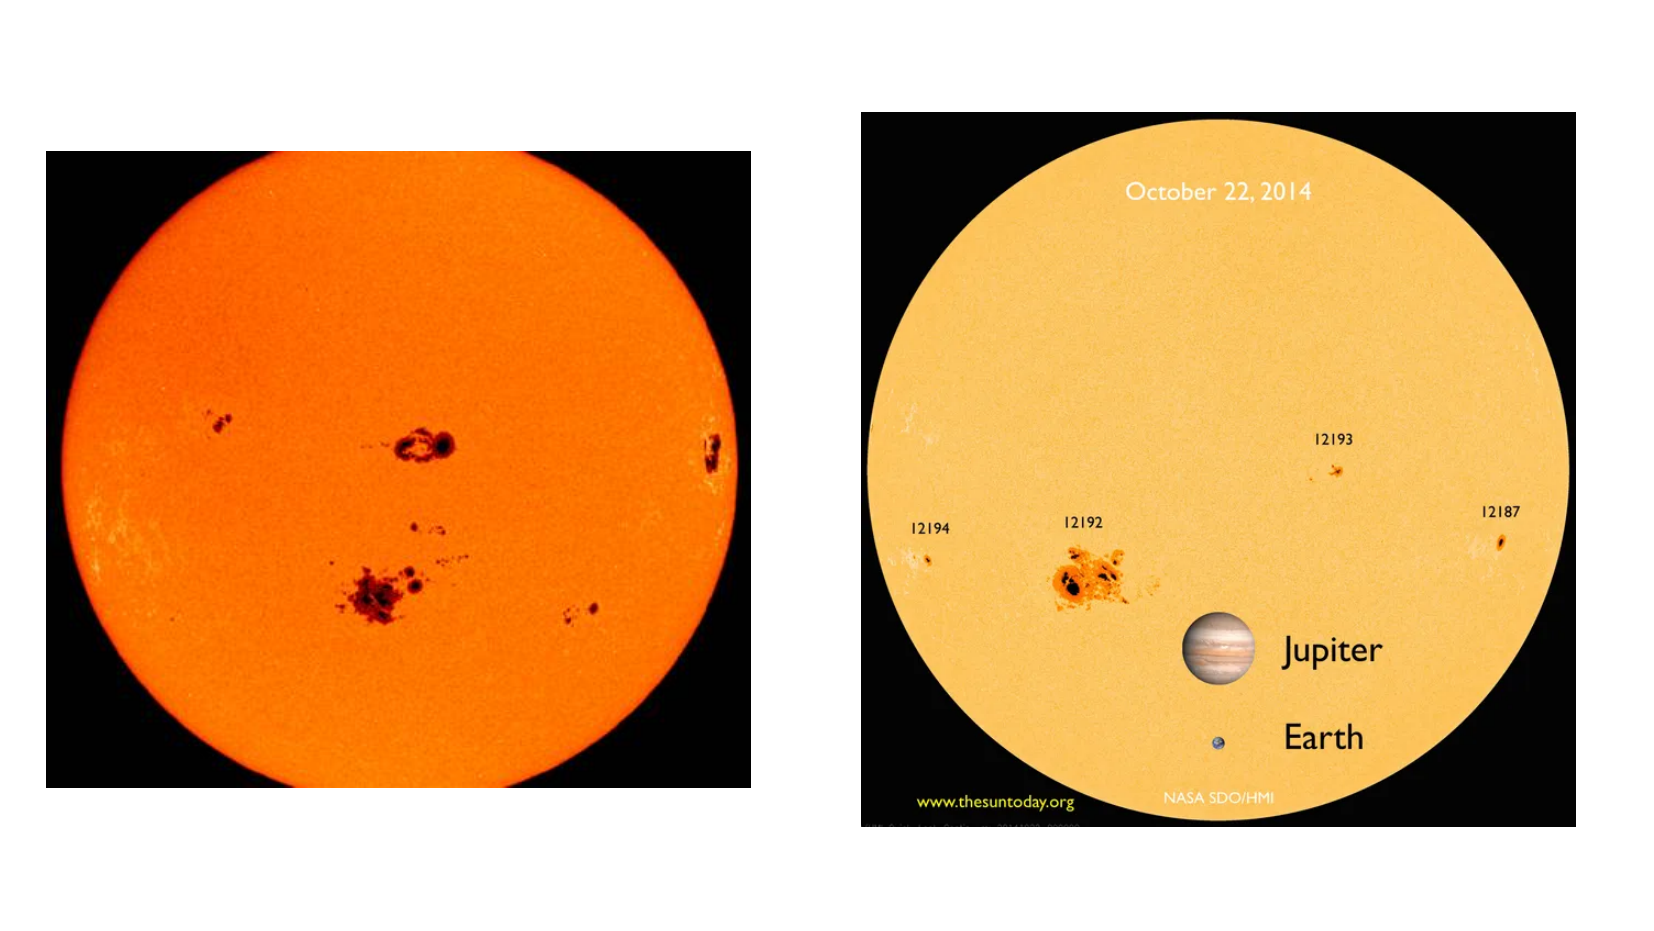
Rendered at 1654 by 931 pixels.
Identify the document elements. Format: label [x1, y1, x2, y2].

picture [861, 112, 1576, 827]
picture [46, 151, 751, 788]
